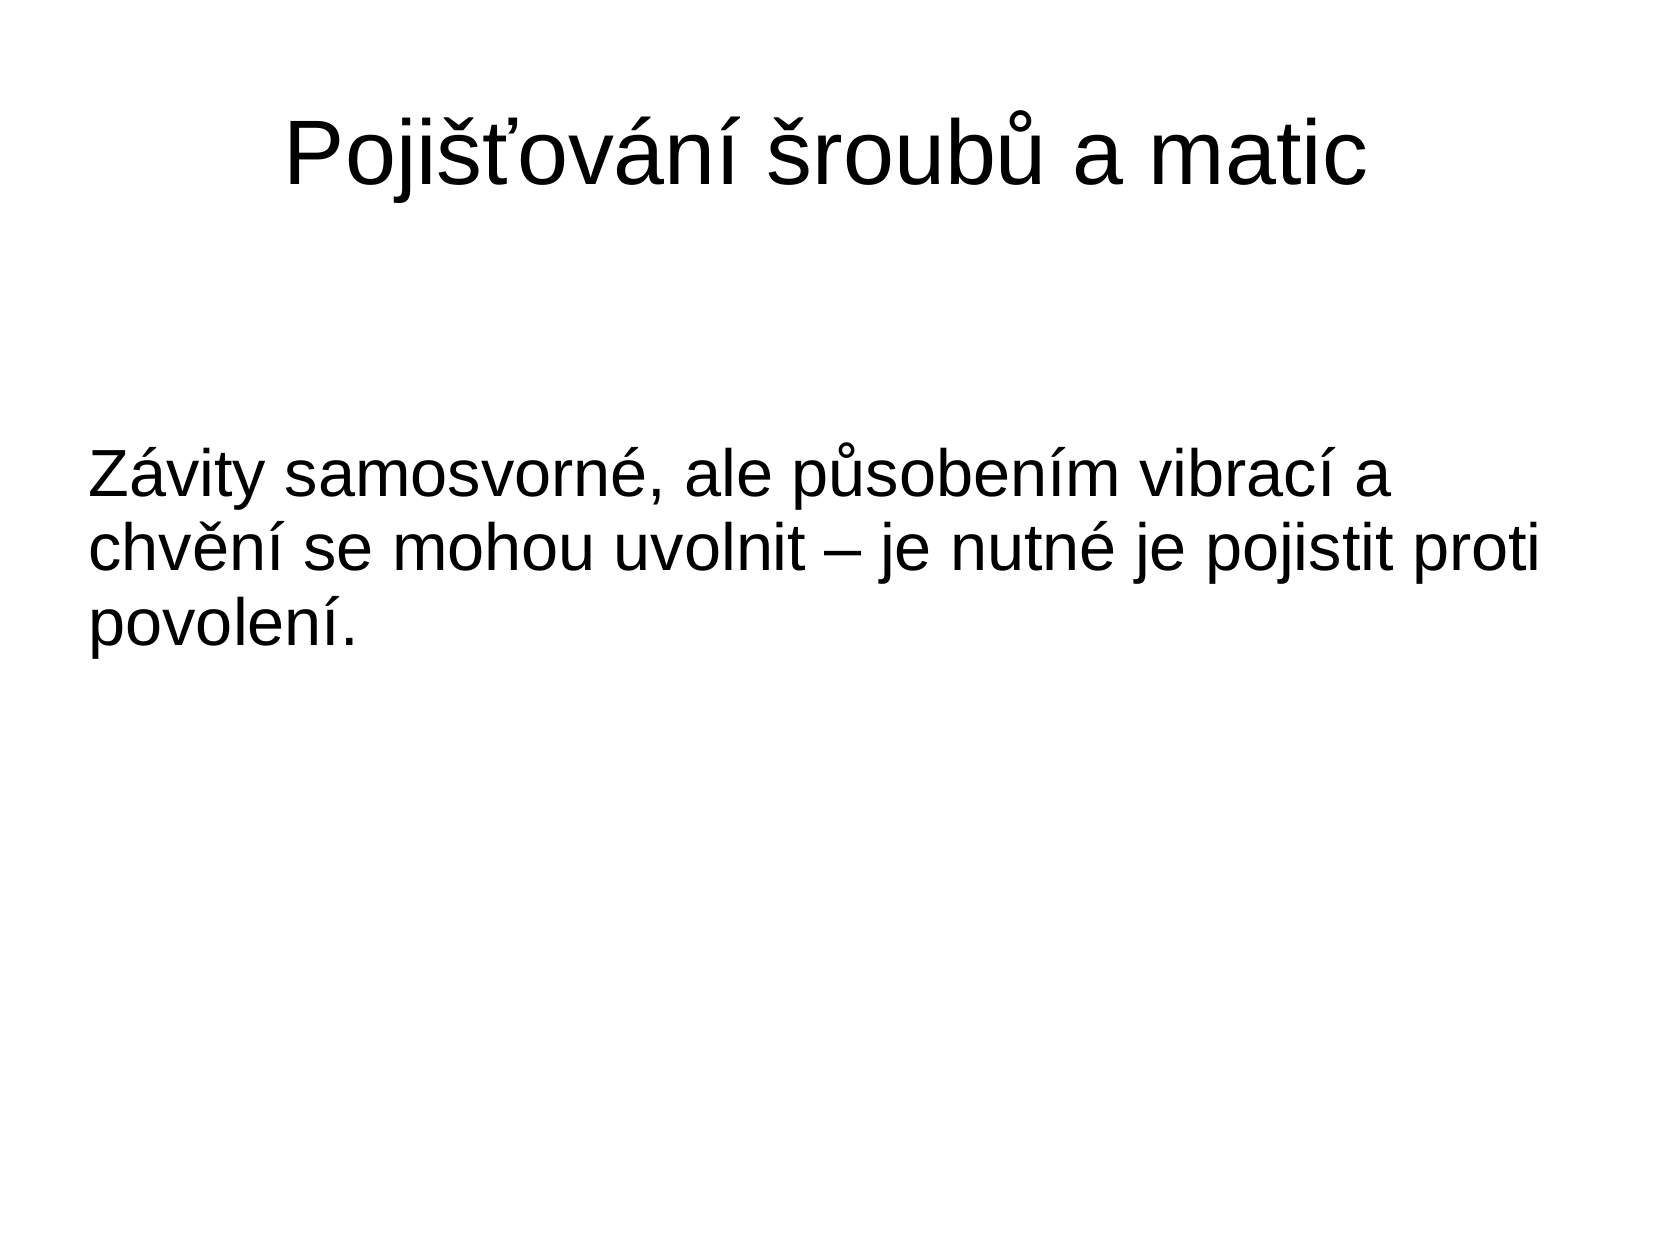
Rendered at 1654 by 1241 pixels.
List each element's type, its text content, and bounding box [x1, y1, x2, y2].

subtitle Závity samosvorné, ale působením vibrací a chvění se mohou uvolnit – je nutné je pojistit proti povolení. [88, 295, 1577, 1099]
title Pojišťování šroubů a matic [82, 56, 1571, 250]
